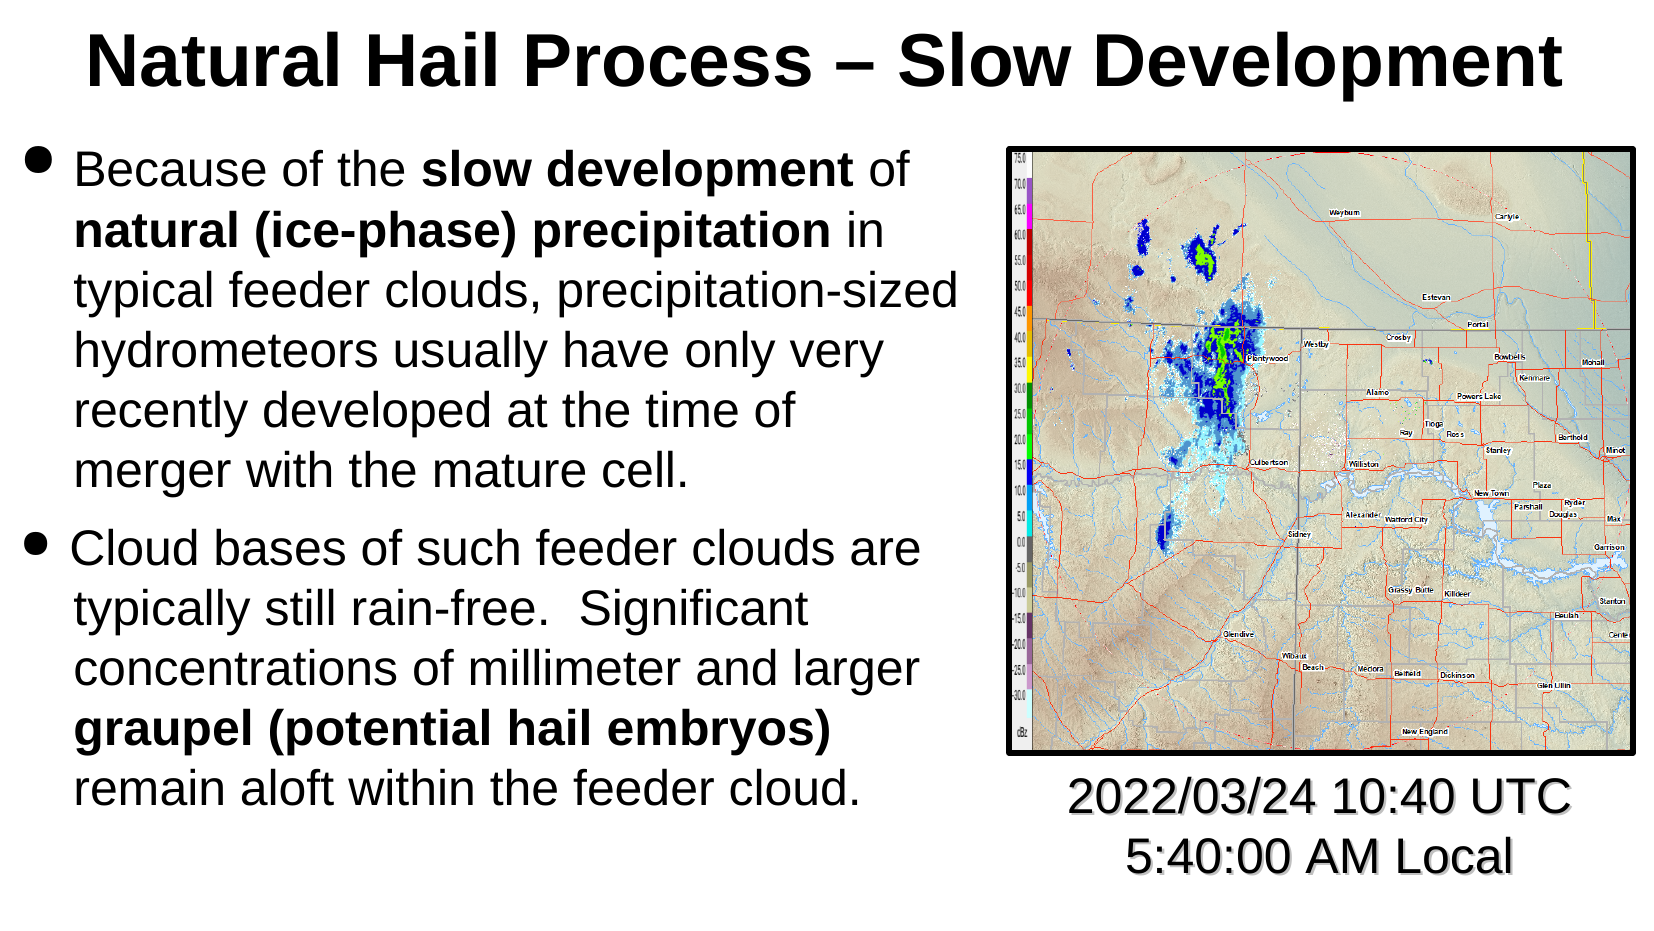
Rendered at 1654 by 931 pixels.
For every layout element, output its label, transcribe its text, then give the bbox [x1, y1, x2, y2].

text_box Because of the slow development of natural (ice‑phase) precipitation in typical feeder clouds, precipitation‑sized hydrometeors usually have only very recently developed at the time of merger with the mature cell. Cloud bases of such feeder clouds are typically still rain‑free. Significant concentrations of millimeter and larger graupel (potential hail embryos) remain aloft within the feeder cloud. [4, 120, 976, 824]
picture [1012, 152, 1630, 751]
text_box 2022/03/24 10:40 UTC 5:40:00 AM Local [1000, 762, 1639, 901]
title Natural Hail Process – Slow Development [0, 5, 1654, 107]
